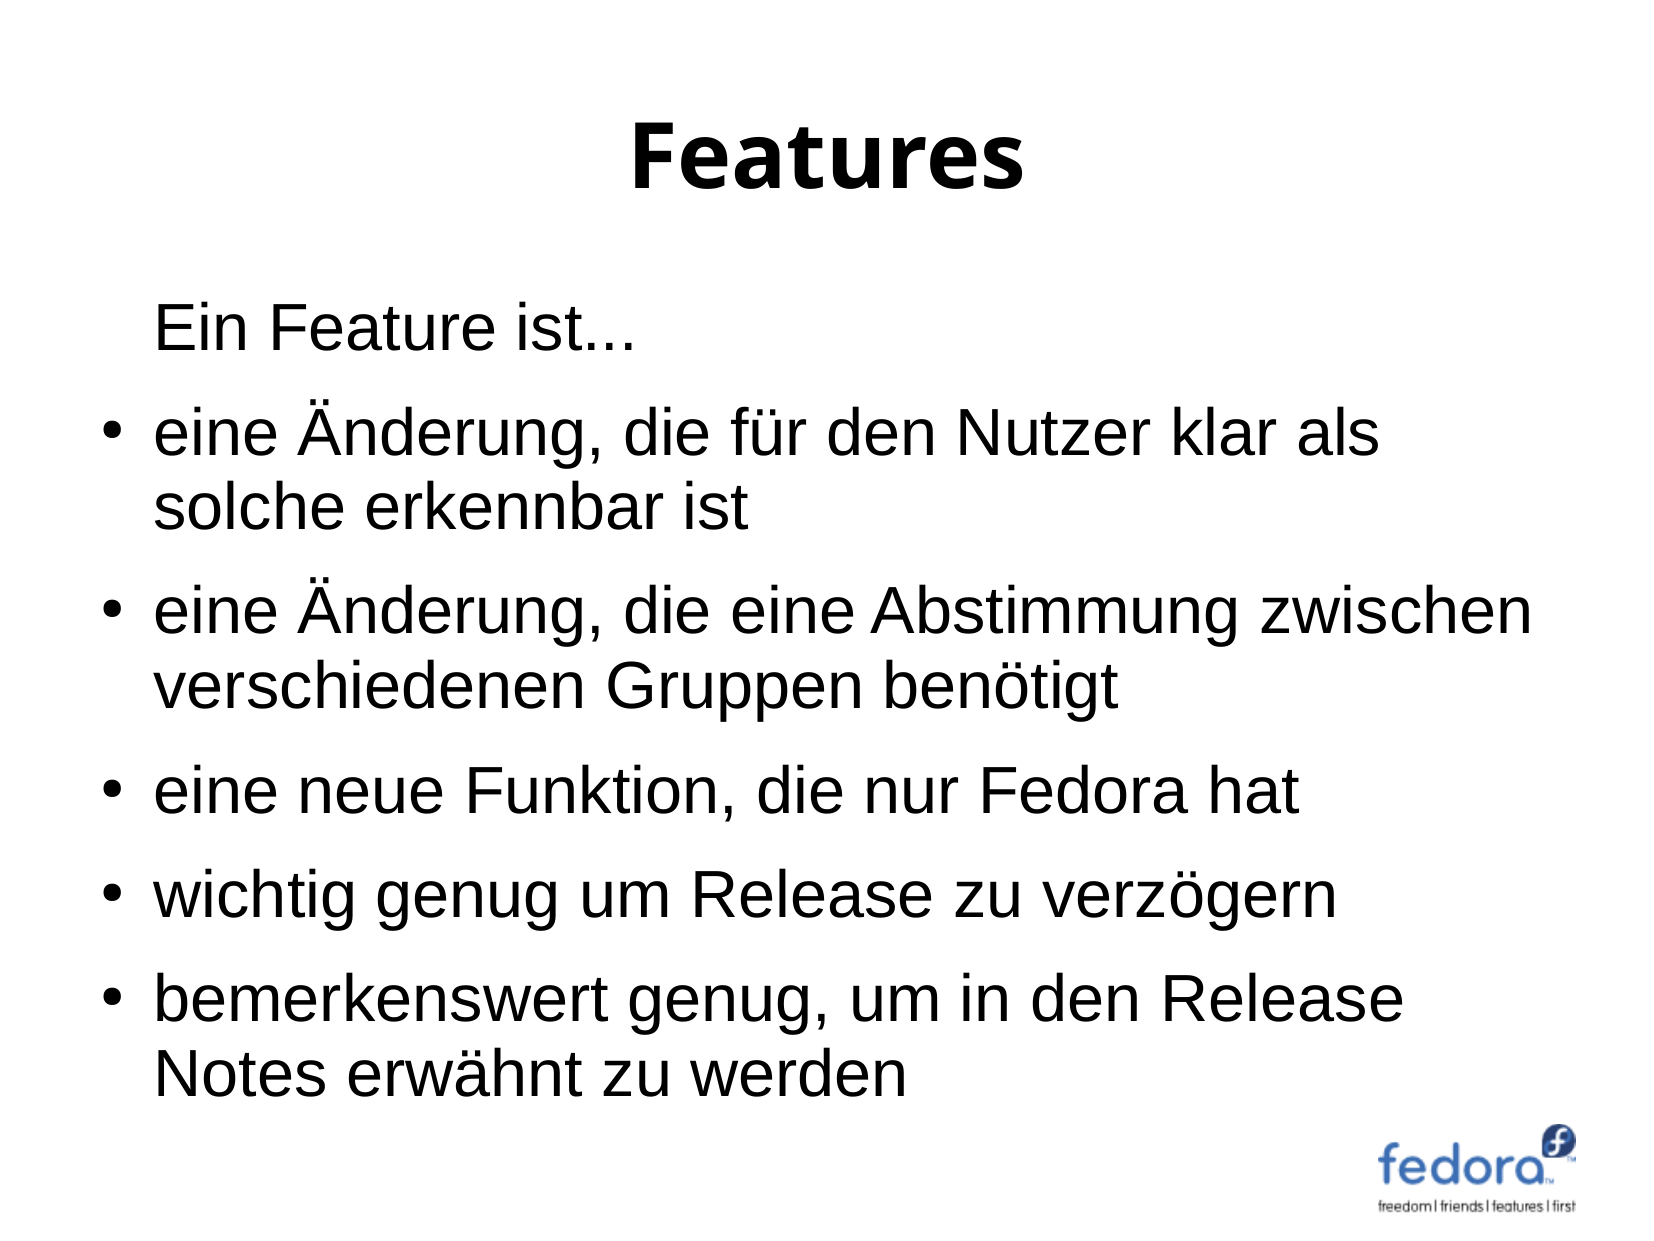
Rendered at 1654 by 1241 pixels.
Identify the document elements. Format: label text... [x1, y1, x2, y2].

title Features [82, 49, 1571, 257]
picture [1378, 1124, 1576, 1214]
list Ein Feature ist... eine Änderung, die für den Nutzer klar als solche erkennbar ist eine Änderung, die eine Abstimmung zwischen verschiedenen Gruppen benötigt eine neue Funktion, die nur Fedora hat wichtig genug um Release zu verzögern bemerkenswert genug, um in den Release Notes erwähnt zu werden [82, 290, 1571, 1111]
